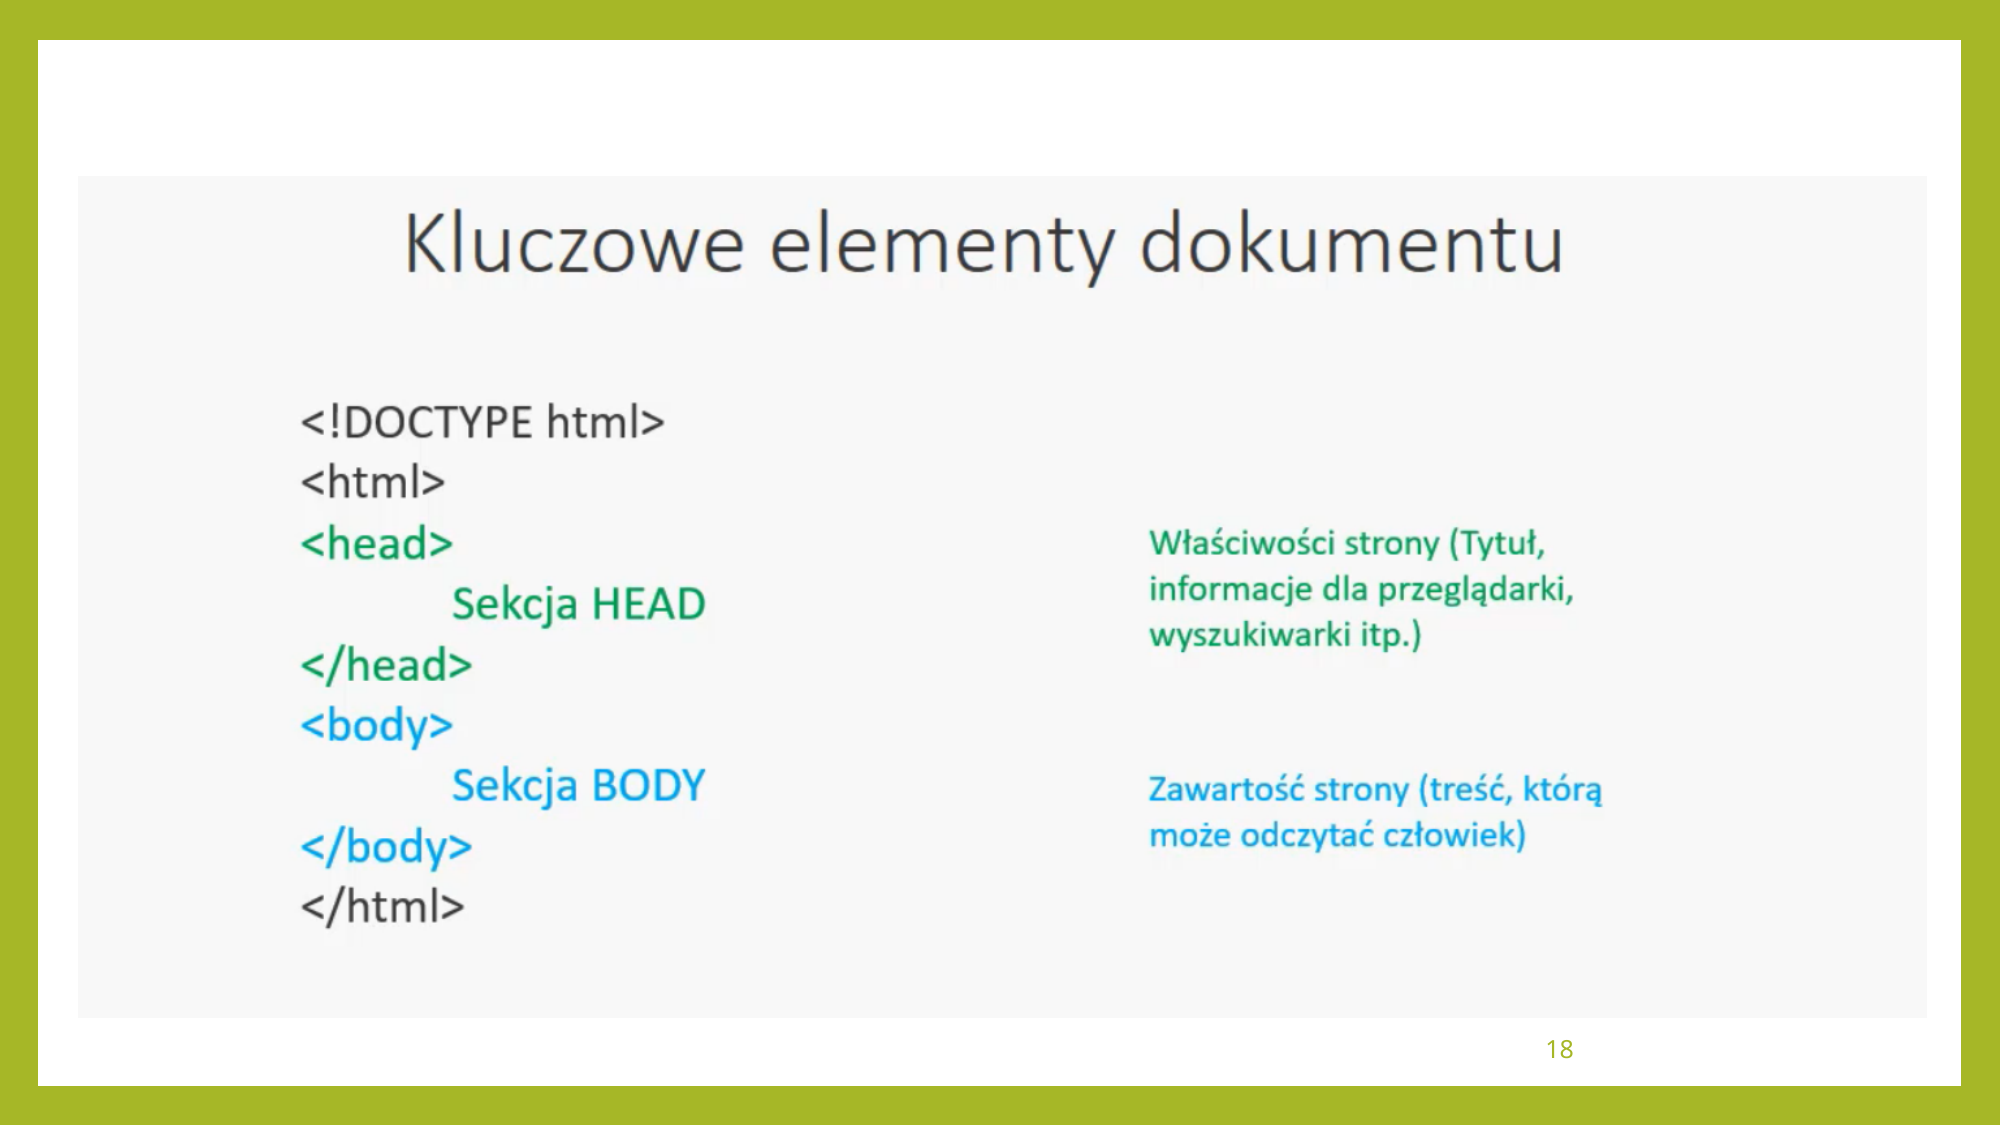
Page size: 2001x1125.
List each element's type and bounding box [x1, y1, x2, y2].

text_box [1530, 1020, 1811, 1081]
picture [78, 176, 1927, 1018]
